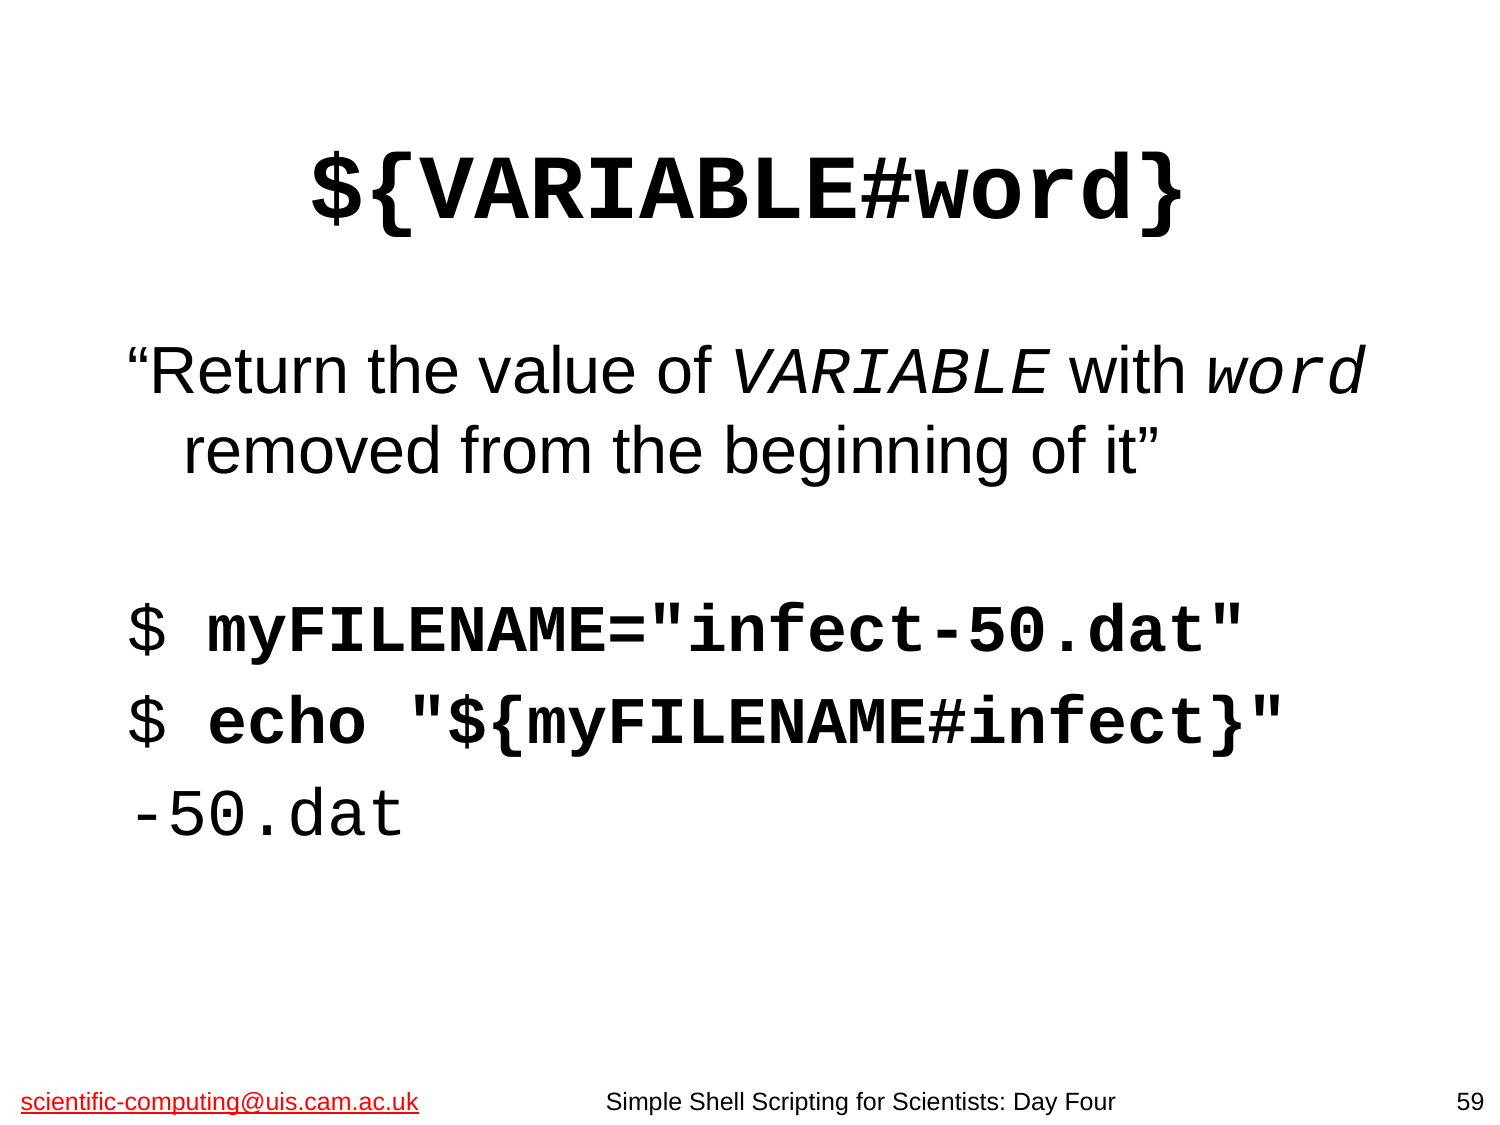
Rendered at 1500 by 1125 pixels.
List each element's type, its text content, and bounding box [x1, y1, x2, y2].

title ${VARIABLE#word} [112, 99, 1388, 288]
list “Return the value of VARIABLE with word removed from the beginning of it” $ myFILENAME="infect-50.dat" $ echo "${myFILENAME#infect}" -50.dat [112, 324, 1388, 1001]
